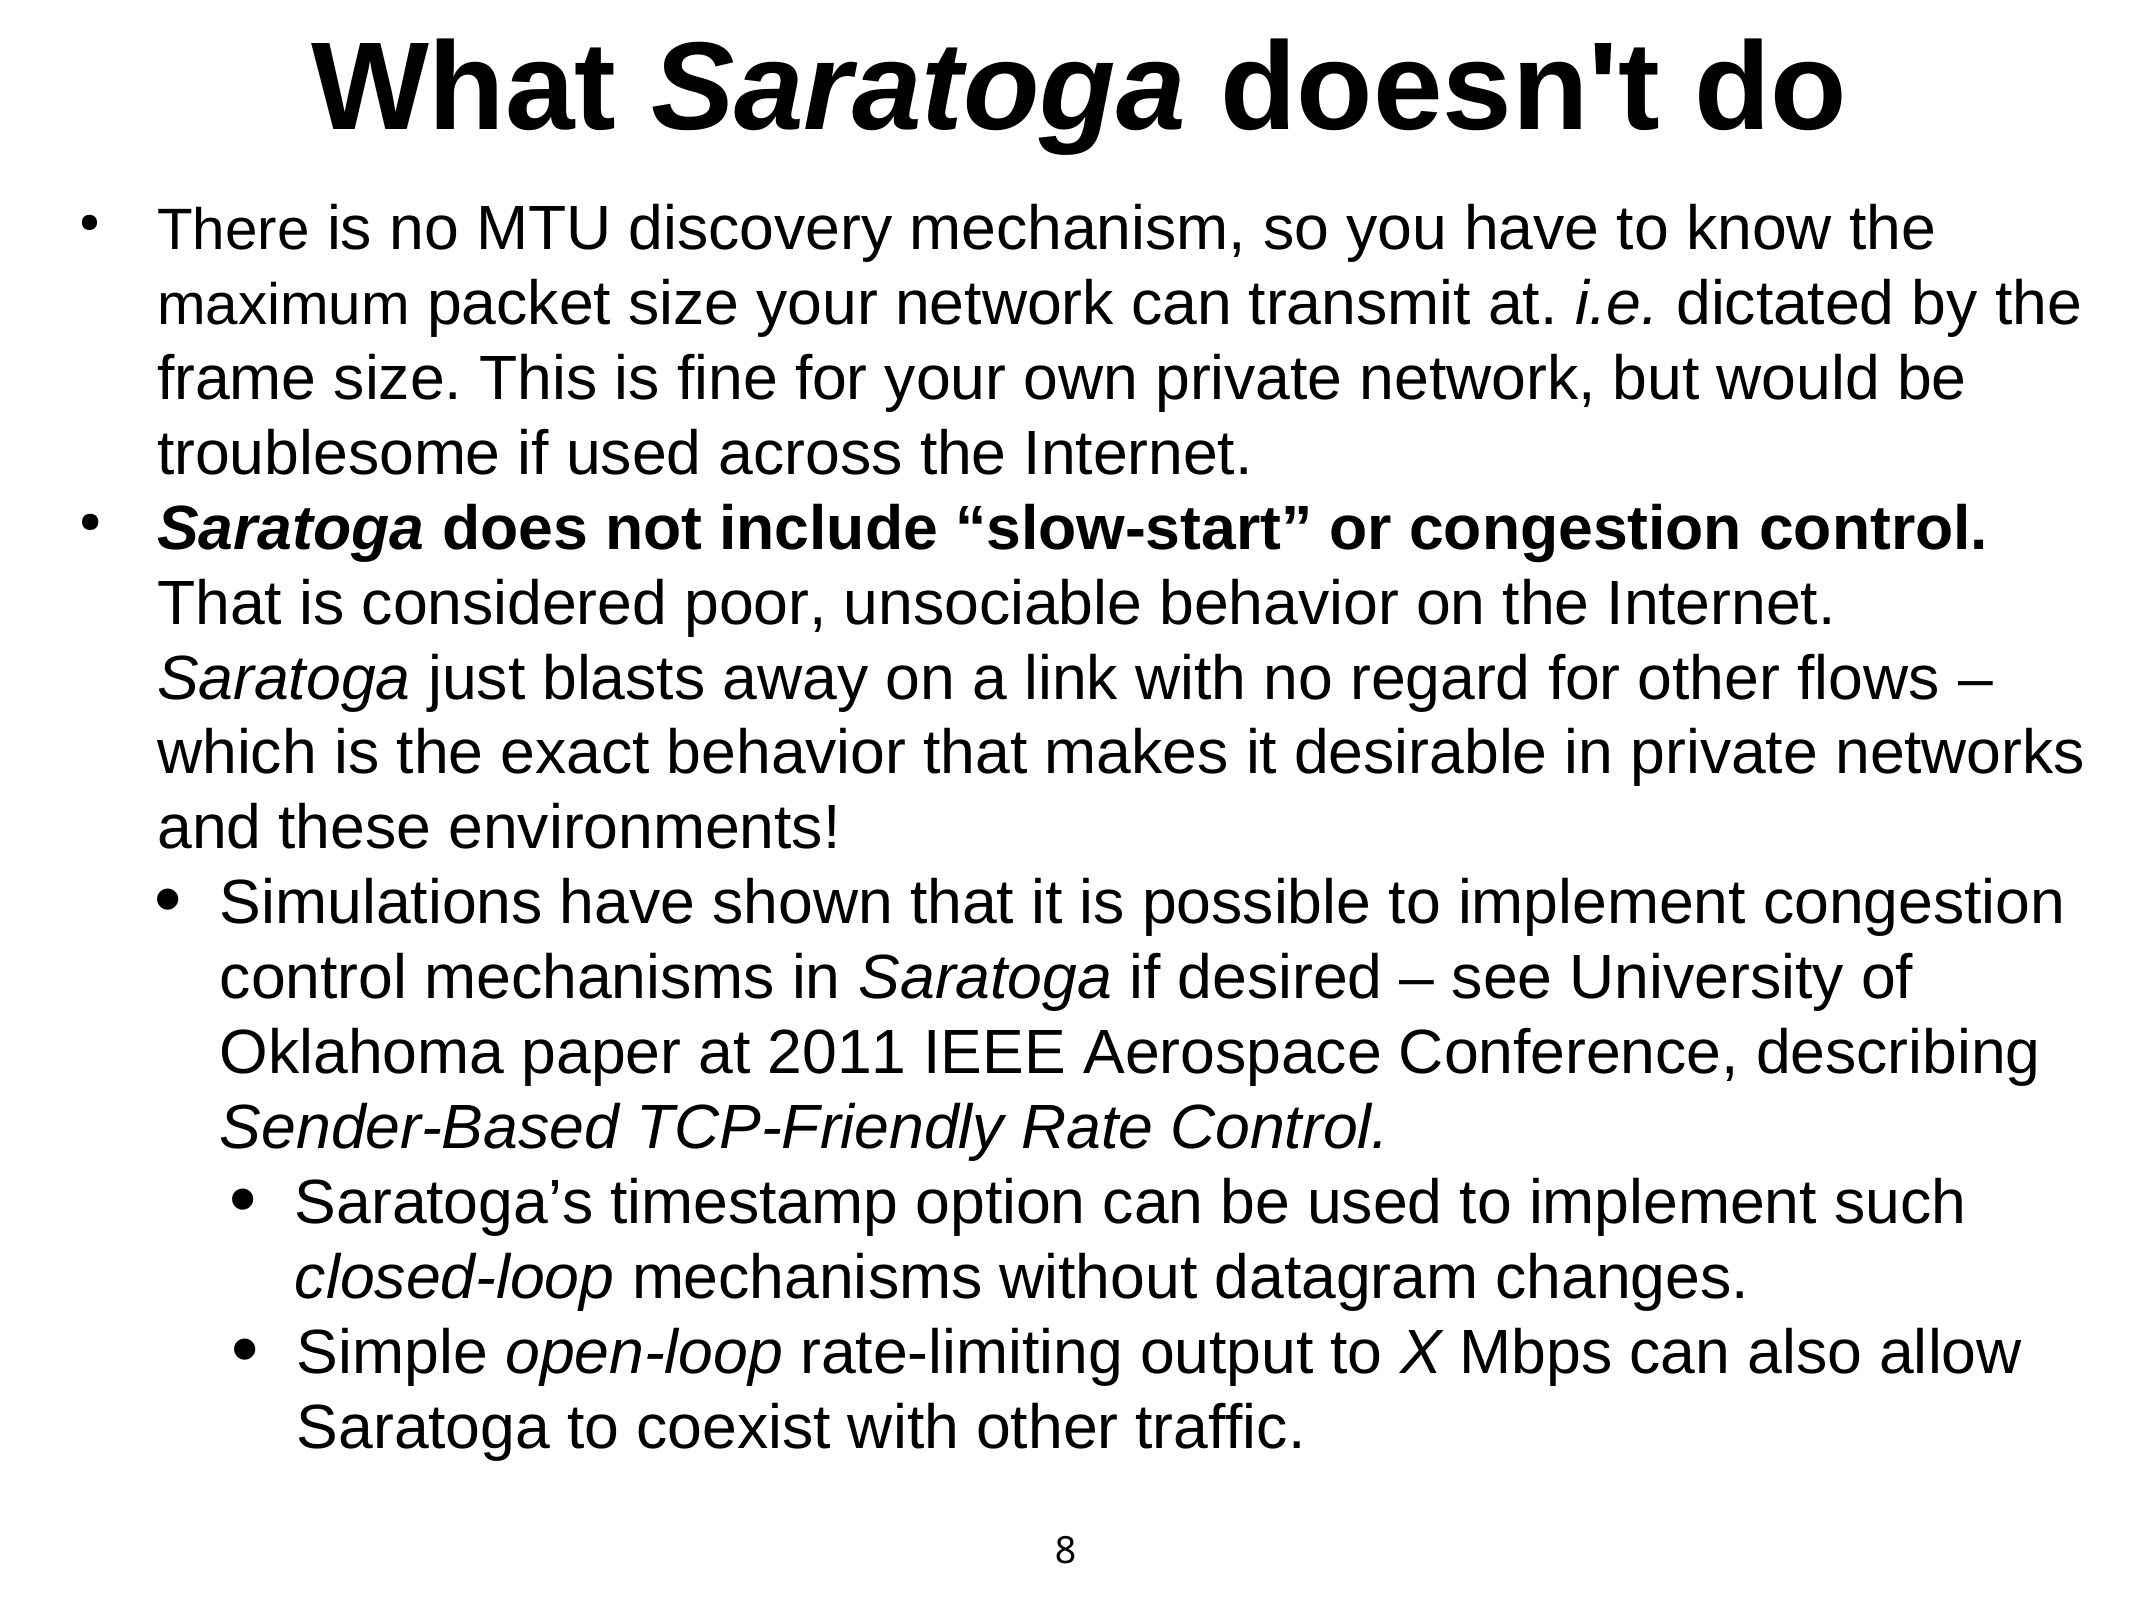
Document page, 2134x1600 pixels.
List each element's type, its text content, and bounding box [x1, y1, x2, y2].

text_box <number> [1037, 1518, 1094, 1580]
title What Saratoga doesn't do [81, 0, 2078, 163]
text_box There is no MTU discovery mechanism, so you have to know the maximum packet size your network can transmit at. i.e. dictated by the frame size. This is fine for your own private network, but would be troublesome if used across the Internet. Saratoga does not include “slow-start” or congestion control. That is considered poor, unsociable behavior on the Internet. Saratoga just blasts away on a link with no regard for other flows – which is the exact behavior that makes it desirable in private networks and these environments! Simulations have shown that it is possible to implement congestion control mechanisms in Saratoga if desired – see University of Oklahoma paper at 2011 IEEE Aerospace Conference, describing Sender-Based TCP-Friendly Rate Control. Saratoga’s timestamp option can be used to implement such closed-loop mechanisms without datagram changes. Simple open-loop rate-limiting output to X Mbps can also allow Saratoga to coexist with other traffic. [79, 224, 2105, 1498]
